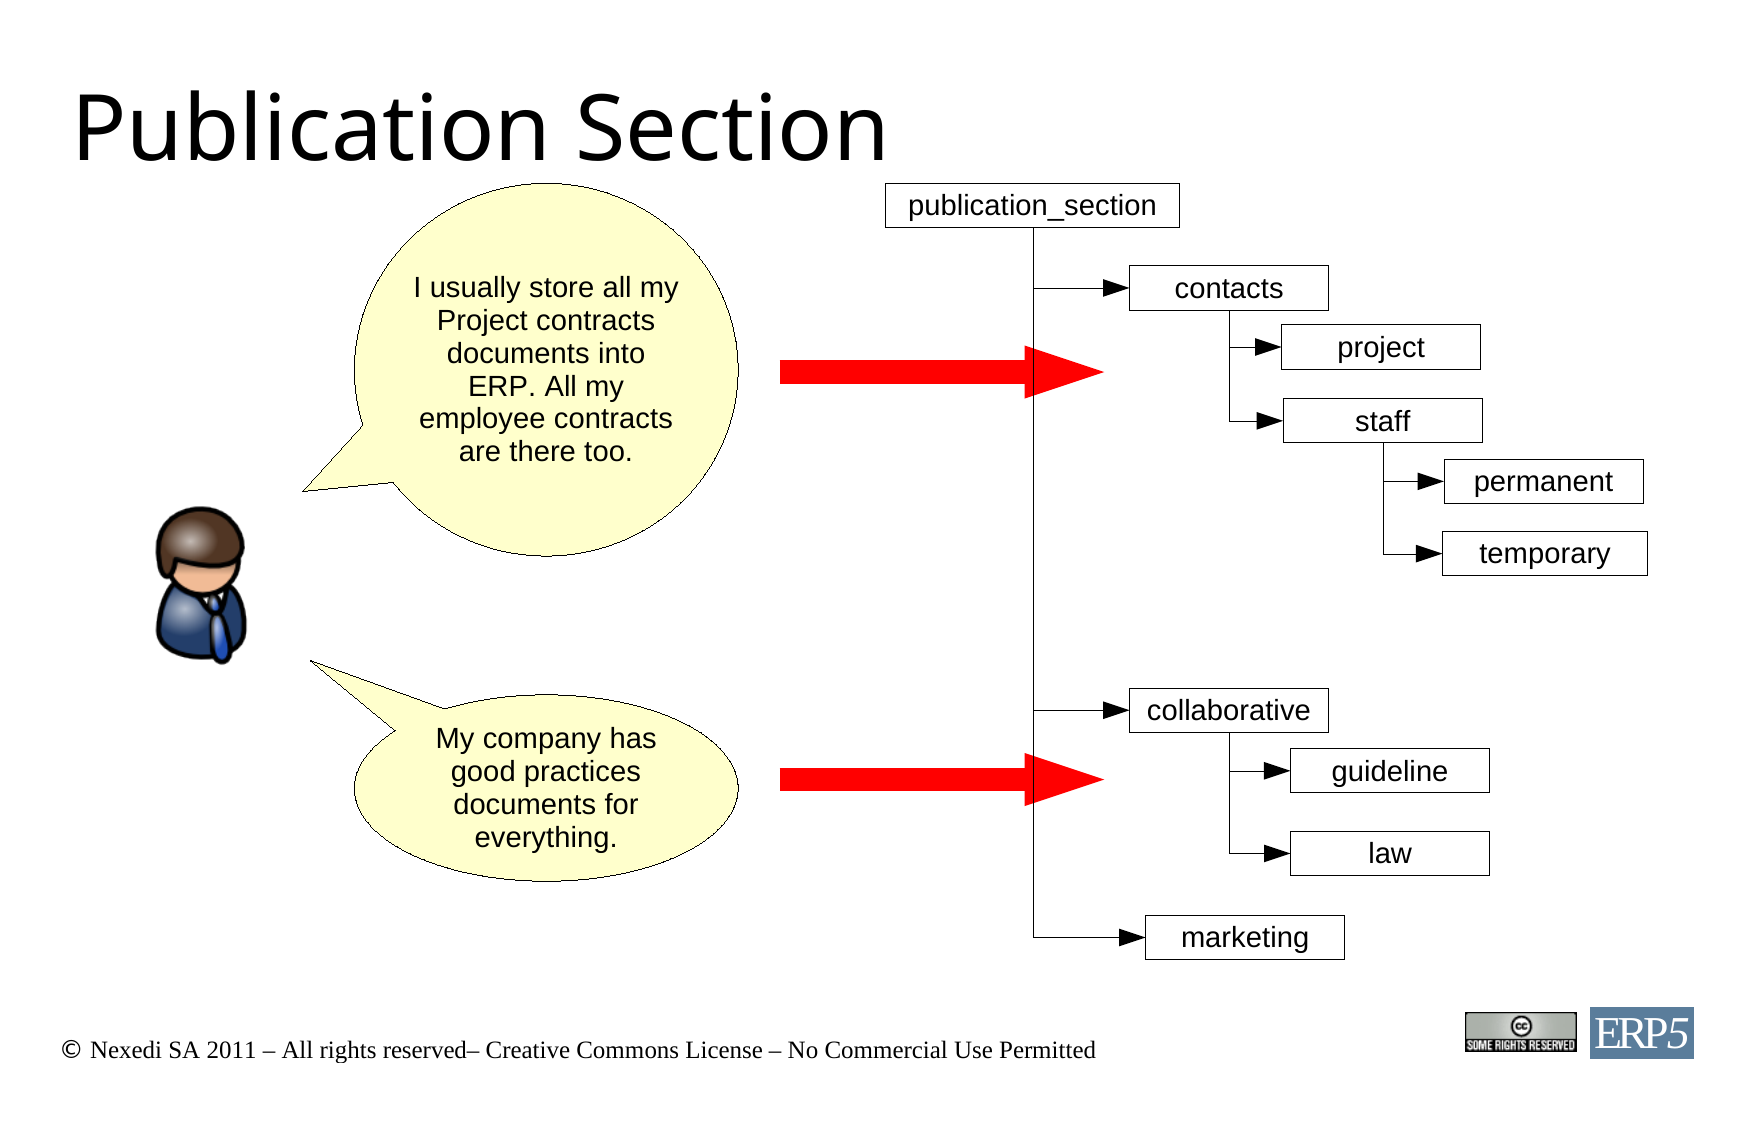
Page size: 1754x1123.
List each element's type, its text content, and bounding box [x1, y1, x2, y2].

text_box law [1290, 831, 1490, 876]
picture [1465, 1012, 1577, 1052]
text_box staff [1283, 398, 1483, 443]
text_box I usually store all my Project contracts documents into ERP. All my employee contracts are there too. [302, 183, 739, 557]
text_box contacts [1129, 265, 1329, 311]
text_box collaborative [1129, 688, 1329, 733]
text_box temporary [1442, 531, 1648, 576]
title Publication Section [71, 63, 1707, 187]
text_box publication_section [885, 183, 1180, 228]
text_box My company has good practices documents for everything. [310, 660, 739, 882]
text_box marketing [1145, 915, 1345, 960]
text_box project [1281, 324, 1481, 370]
text_box permanent [1444, 459, 1644, 504]
text_box guideline [1290, 748, 1490, 793]
picture [118, 501, 285, 668]
